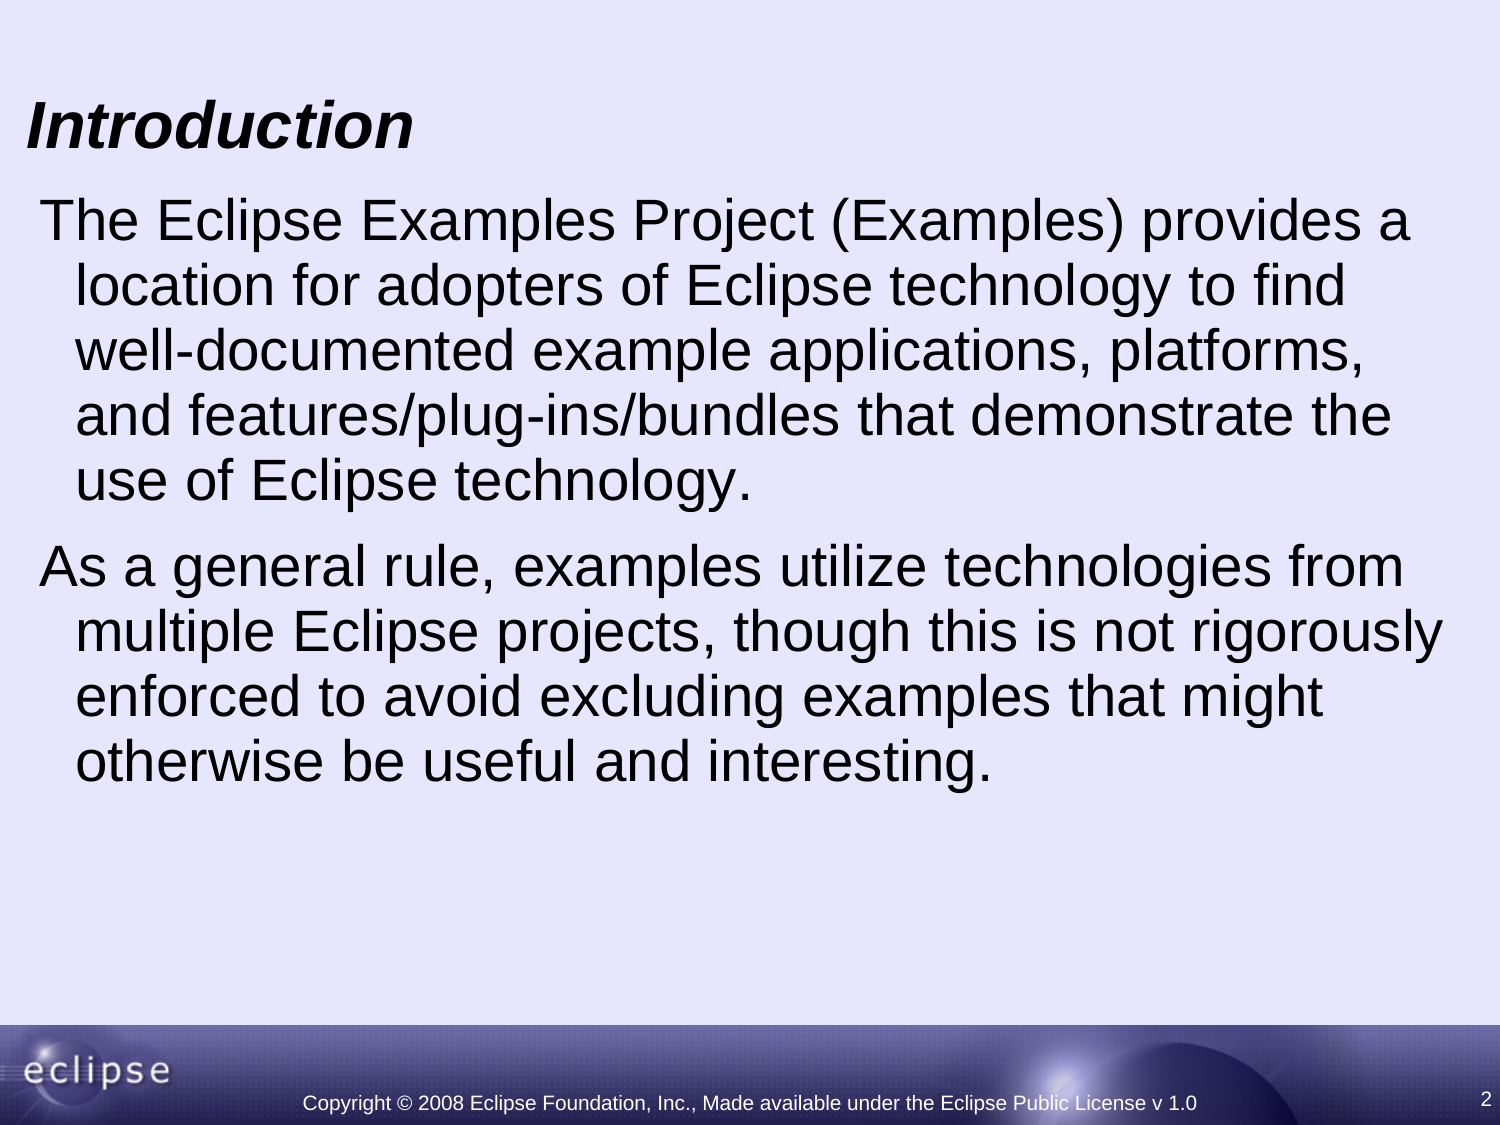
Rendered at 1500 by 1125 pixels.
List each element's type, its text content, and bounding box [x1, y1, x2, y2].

picture [0, 1025, 1500, 1125]
title Introduction [26, 77, 1474, 179]
list The Eclipse Examples Project (Examples) provides a location for adopters of Eclipse technology to find well-documented example applications, platforms, and features/plug-ins/bundles that demonstrate the use of Eclipse technology. As a general rule, examples utilize technologies from multiple Eclipse projects, though this is not rigorously enforced to avoid excluding examples that might otherwise be useful and interesting. [37, 187, 1463, 1006]
